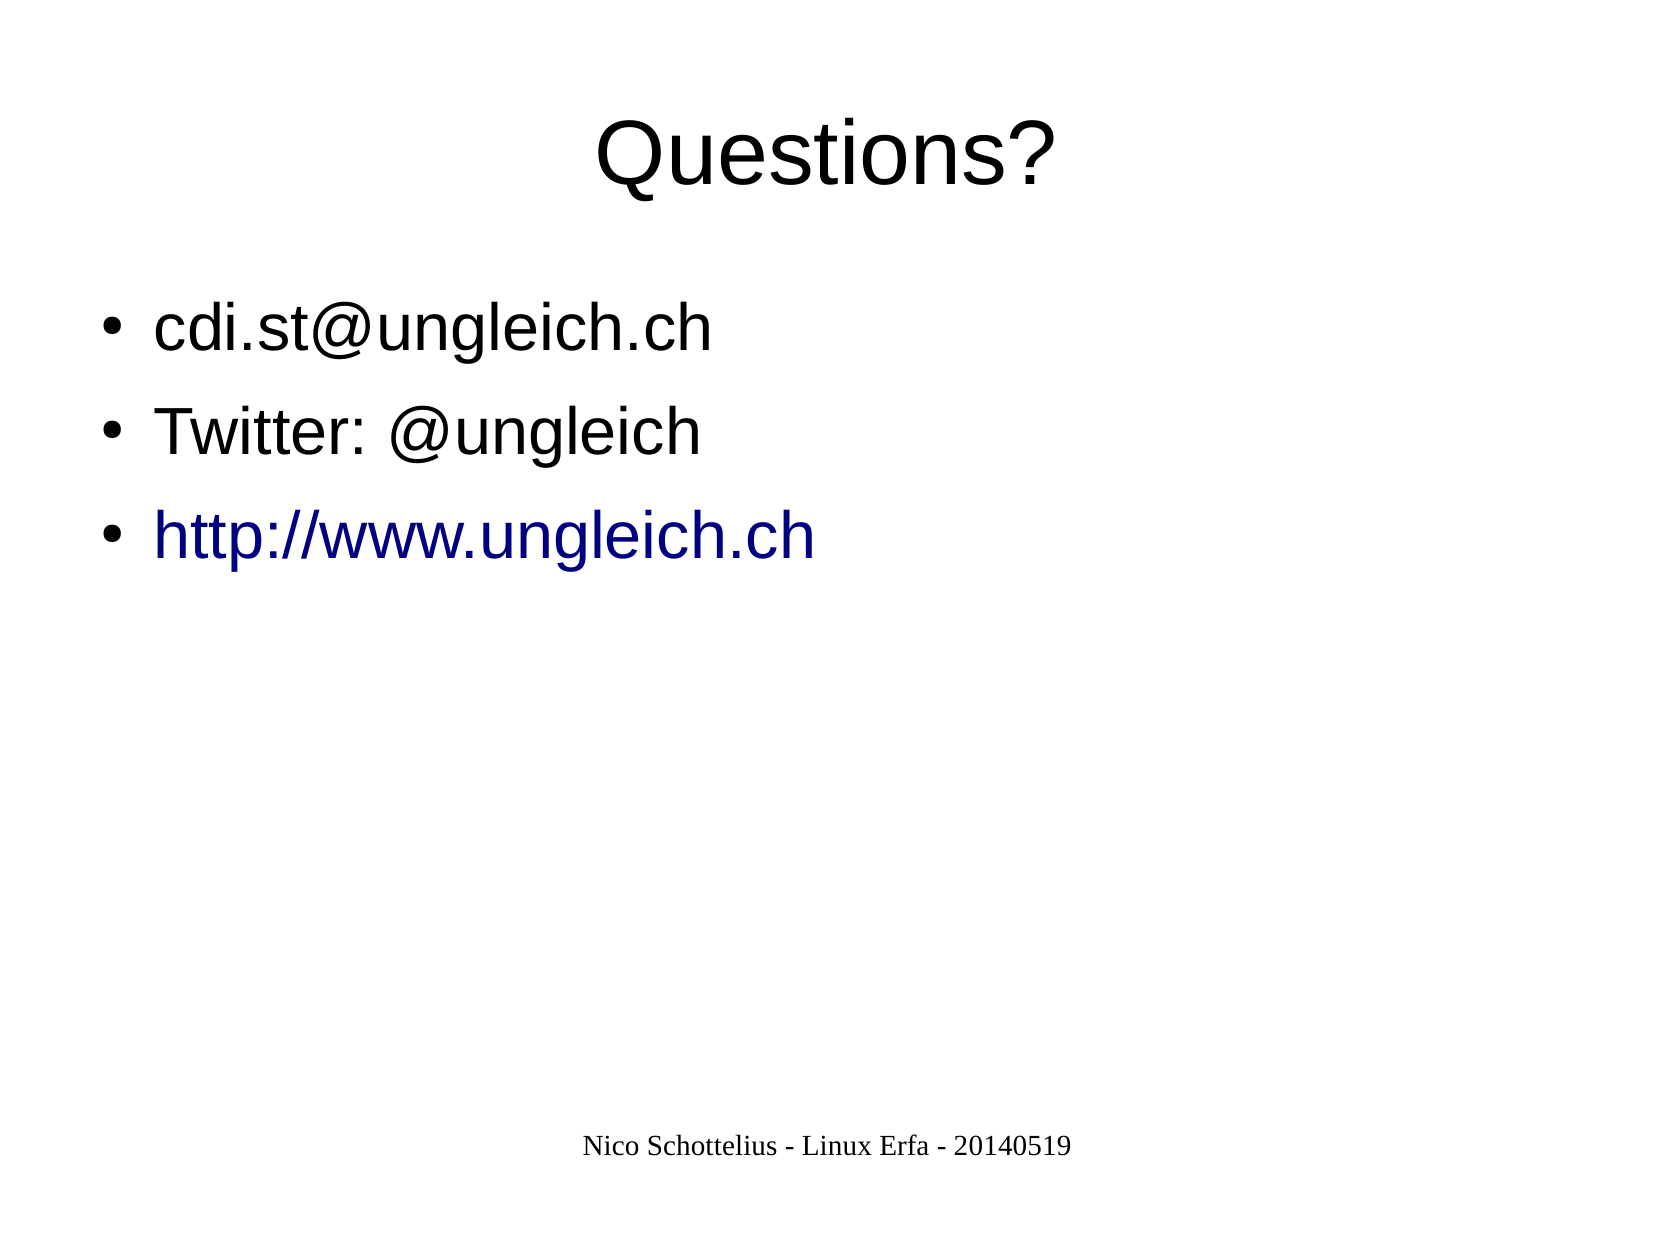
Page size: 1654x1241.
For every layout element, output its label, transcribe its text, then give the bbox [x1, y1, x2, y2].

list cdi.st@ungleich.ch Twitter: @ungleich http://www.ungleich.ch [82, 290, 1538, 885]
title Questions? [82, 49, 1571, 257]
